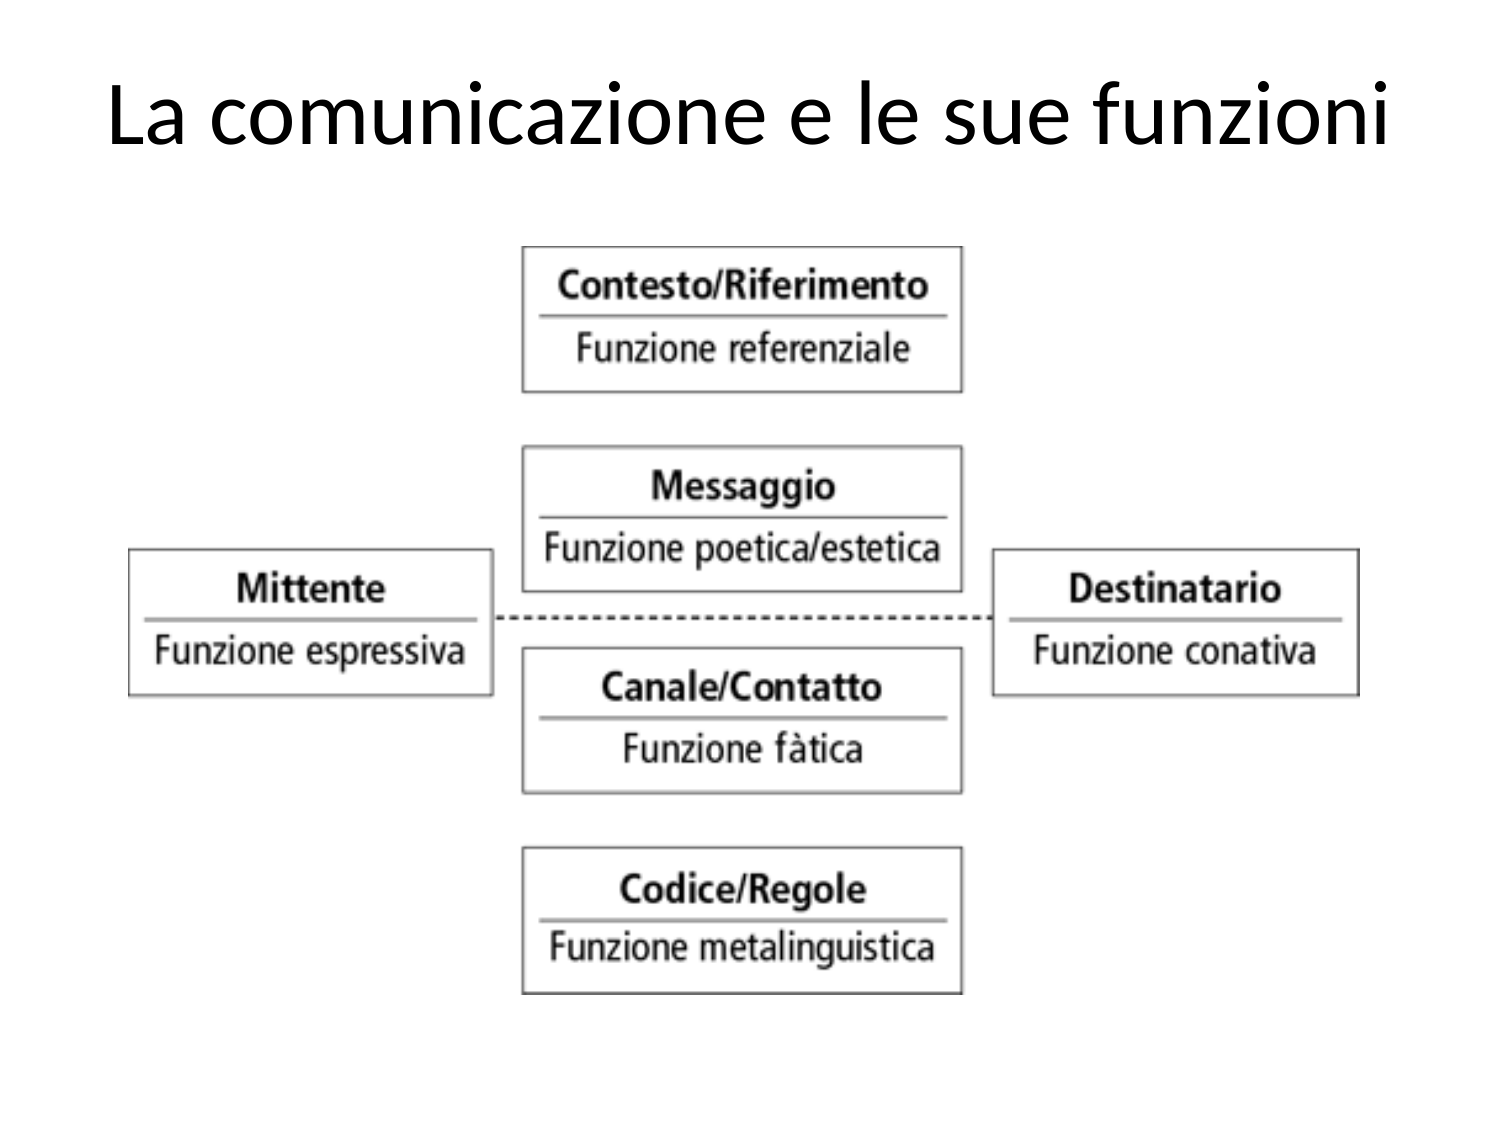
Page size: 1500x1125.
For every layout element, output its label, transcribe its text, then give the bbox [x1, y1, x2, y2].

picture [128, 246, 1360, 995]
title La comunicazione e le sue funzioni [75, 45, 1425, 233]
